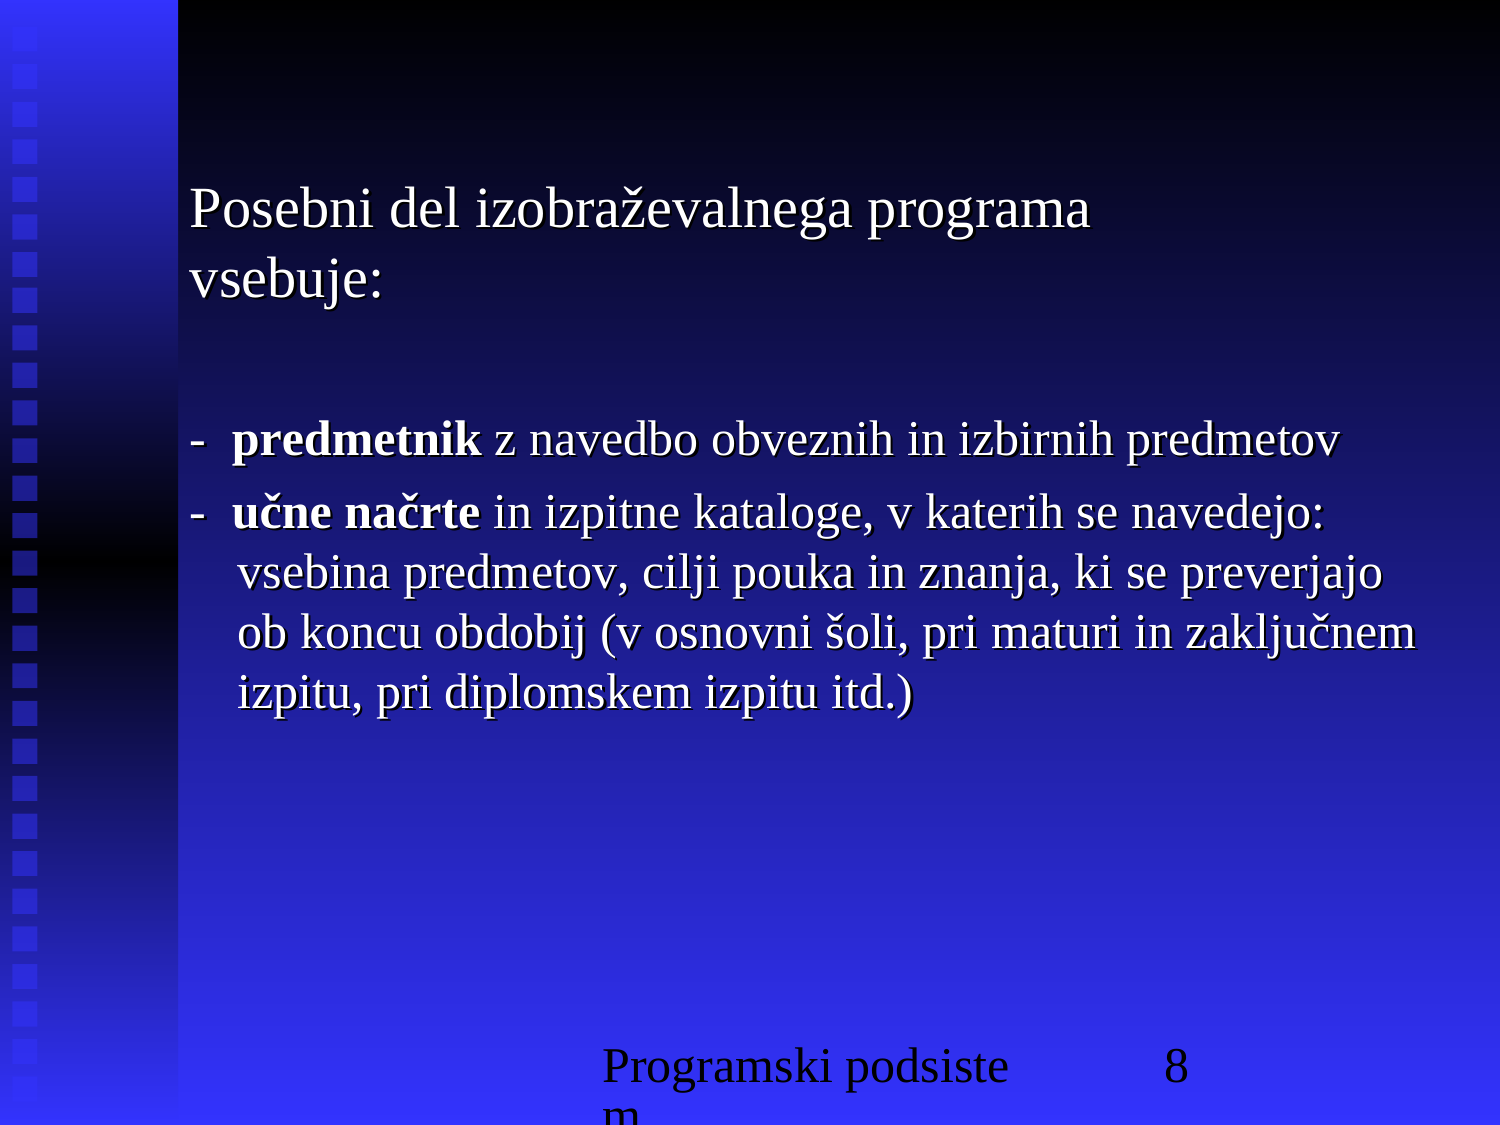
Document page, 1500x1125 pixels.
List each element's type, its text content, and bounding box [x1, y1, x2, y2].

list Posebni del izobraževalnega programa vsebuje: - predmetnik z navedbo obveznih in izbirnih predmetov - učne načrte in izpitne kataloge, v katerih se navedejo: vsebina predmetov, cilji pouka in znanja, ki se preverjajo ob koncu obdobij (v osnovni šoli, pri maturi in zaključnem izpitu, pri diplomskem izpitu itd.) [174, 174, 1450, 851]
